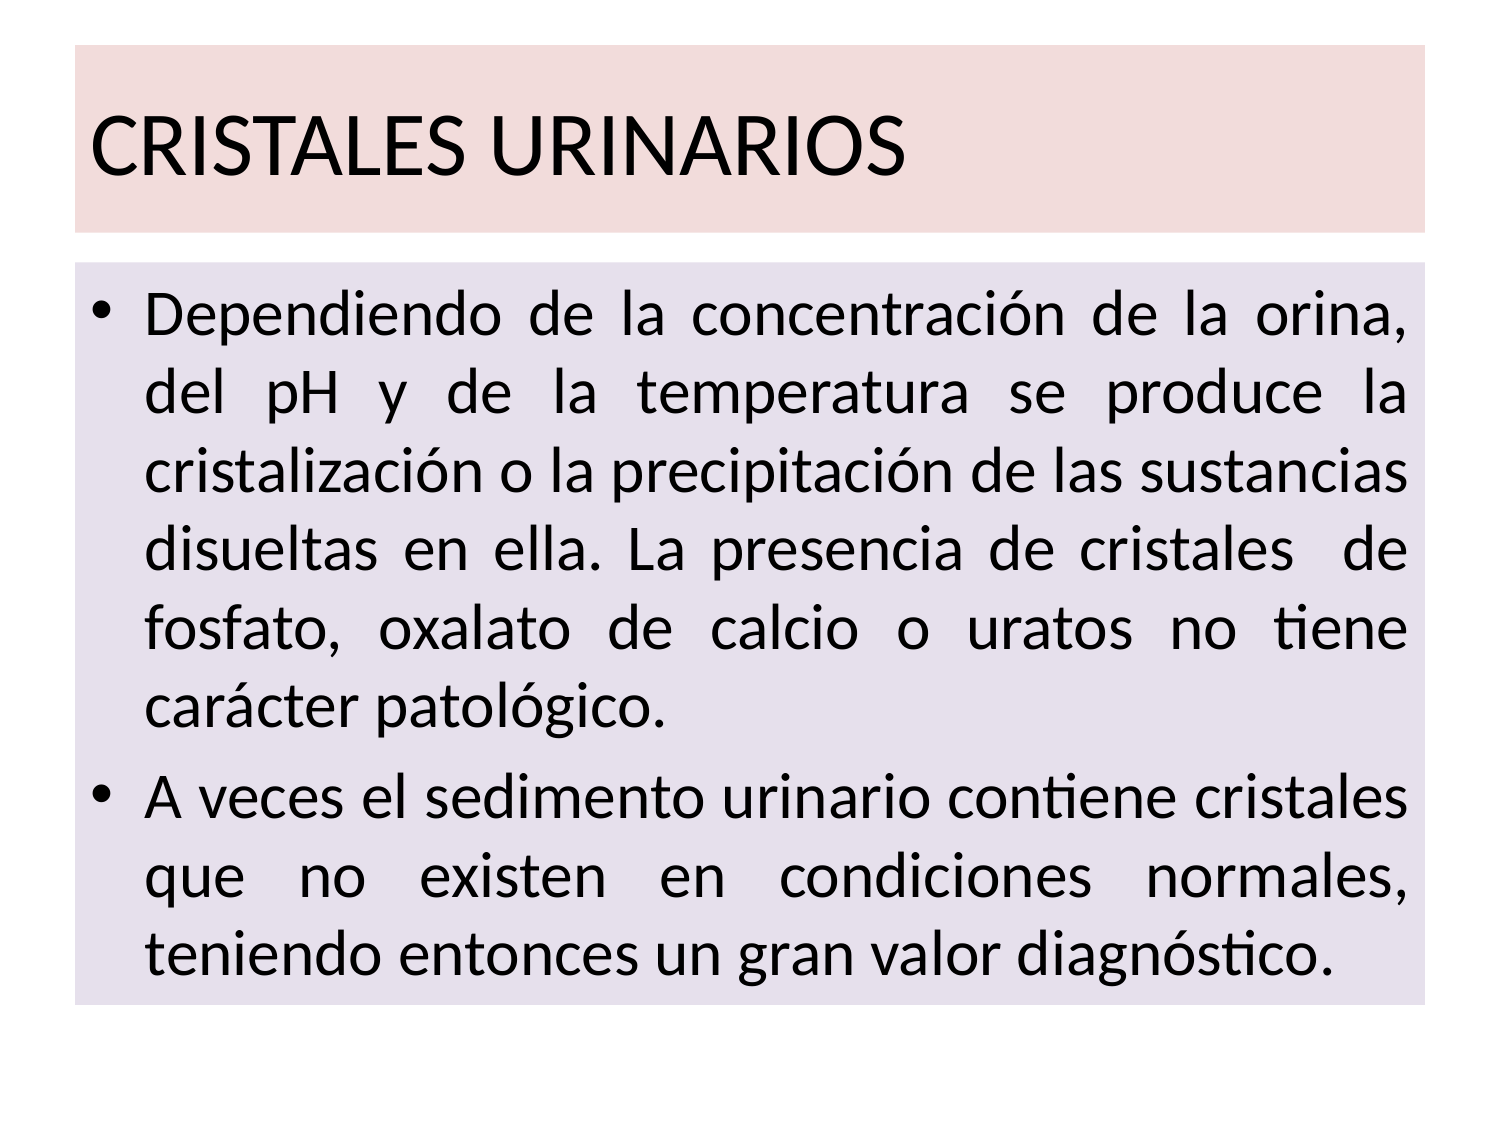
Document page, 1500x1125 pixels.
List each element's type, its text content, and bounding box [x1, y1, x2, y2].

list Dependiendo de la concentración de la orina, del pH y de la temperatura se produce la cristalización o la precipitación de las sustancias disueltas en ella. La presencia de cristales de fosfato, oxalato de calcio o uratos no tiene carácter patológico. A veces el sedimento urinario contiene cristales que no existen en condiciones normales, teniendo entonces un gran valor diagnóstico. [75, 262, 1425, 1005]
title CRISTALES URINARIOS [75, 45, 1425, 233]
